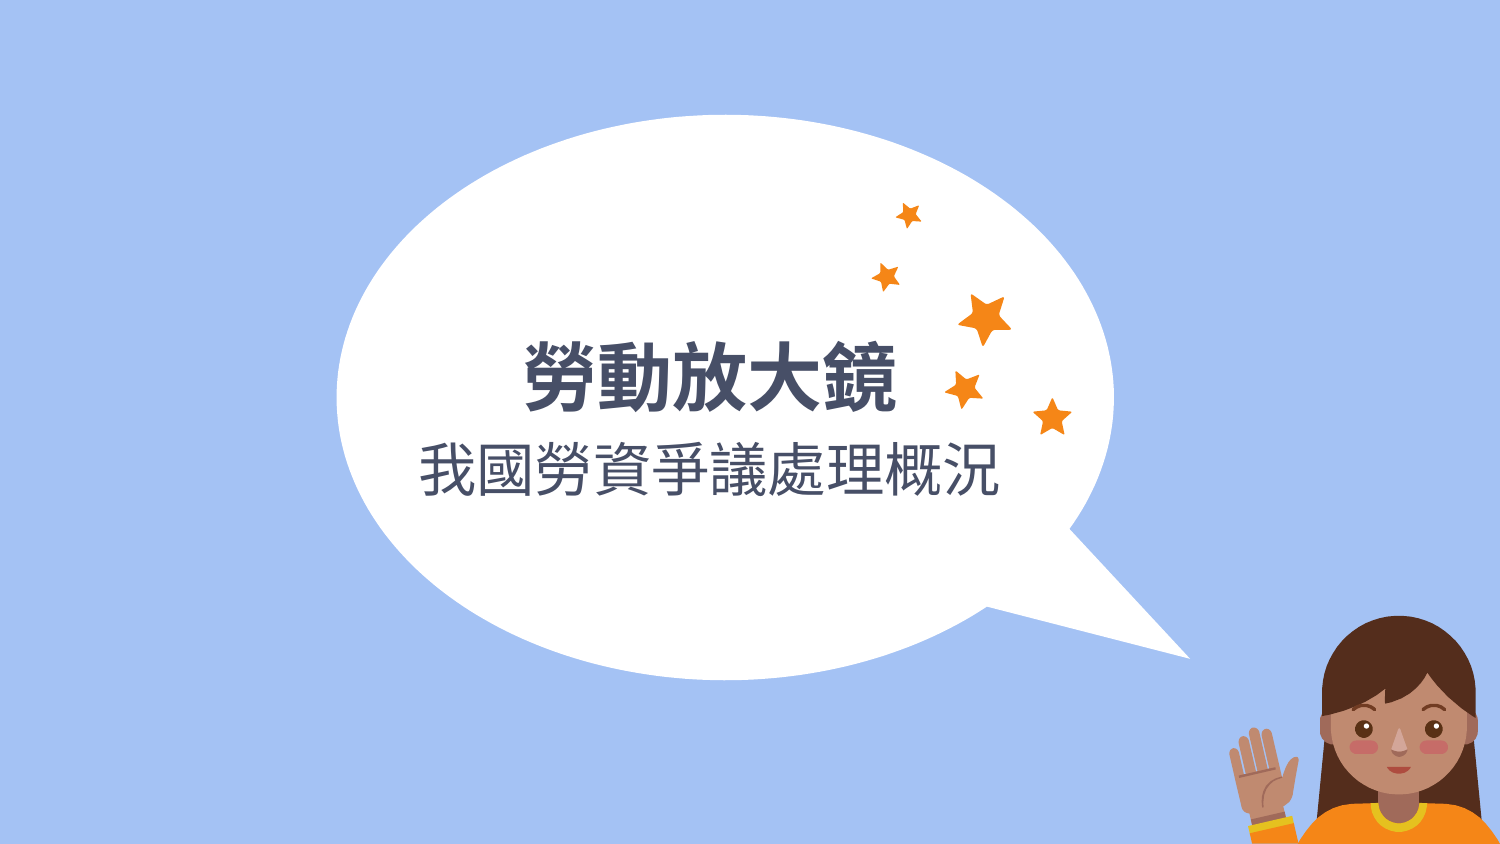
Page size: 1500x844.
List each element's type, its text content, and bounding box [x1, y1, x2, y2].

text_box [969, 449, 990, 464]
text_box [854, 449, 863, 456]
text_box [438, 445, 451, 459]
text_box [336, 114, 1191, 681]
text_box [866, 449, 875, 456]
text_box [907, 459, 914, 466]
text_box [866, 460, 875, 467]
text_box [786, 476, 793, 484]
text_box [924, 449, 929, 466]
text_box [854, 460, 863, 467]
text_box [907, 449, 914, 456]
text_box [945, 371, 983, 409]
text_box [485, 449, 525, 489]
text_box [541, 445, 585, 463]
text_box [1229, 615, 1500, 844]
subtitle 勞動放大鏡 我國勞資爭議處理概況 [348, 315, 1034, 445]
